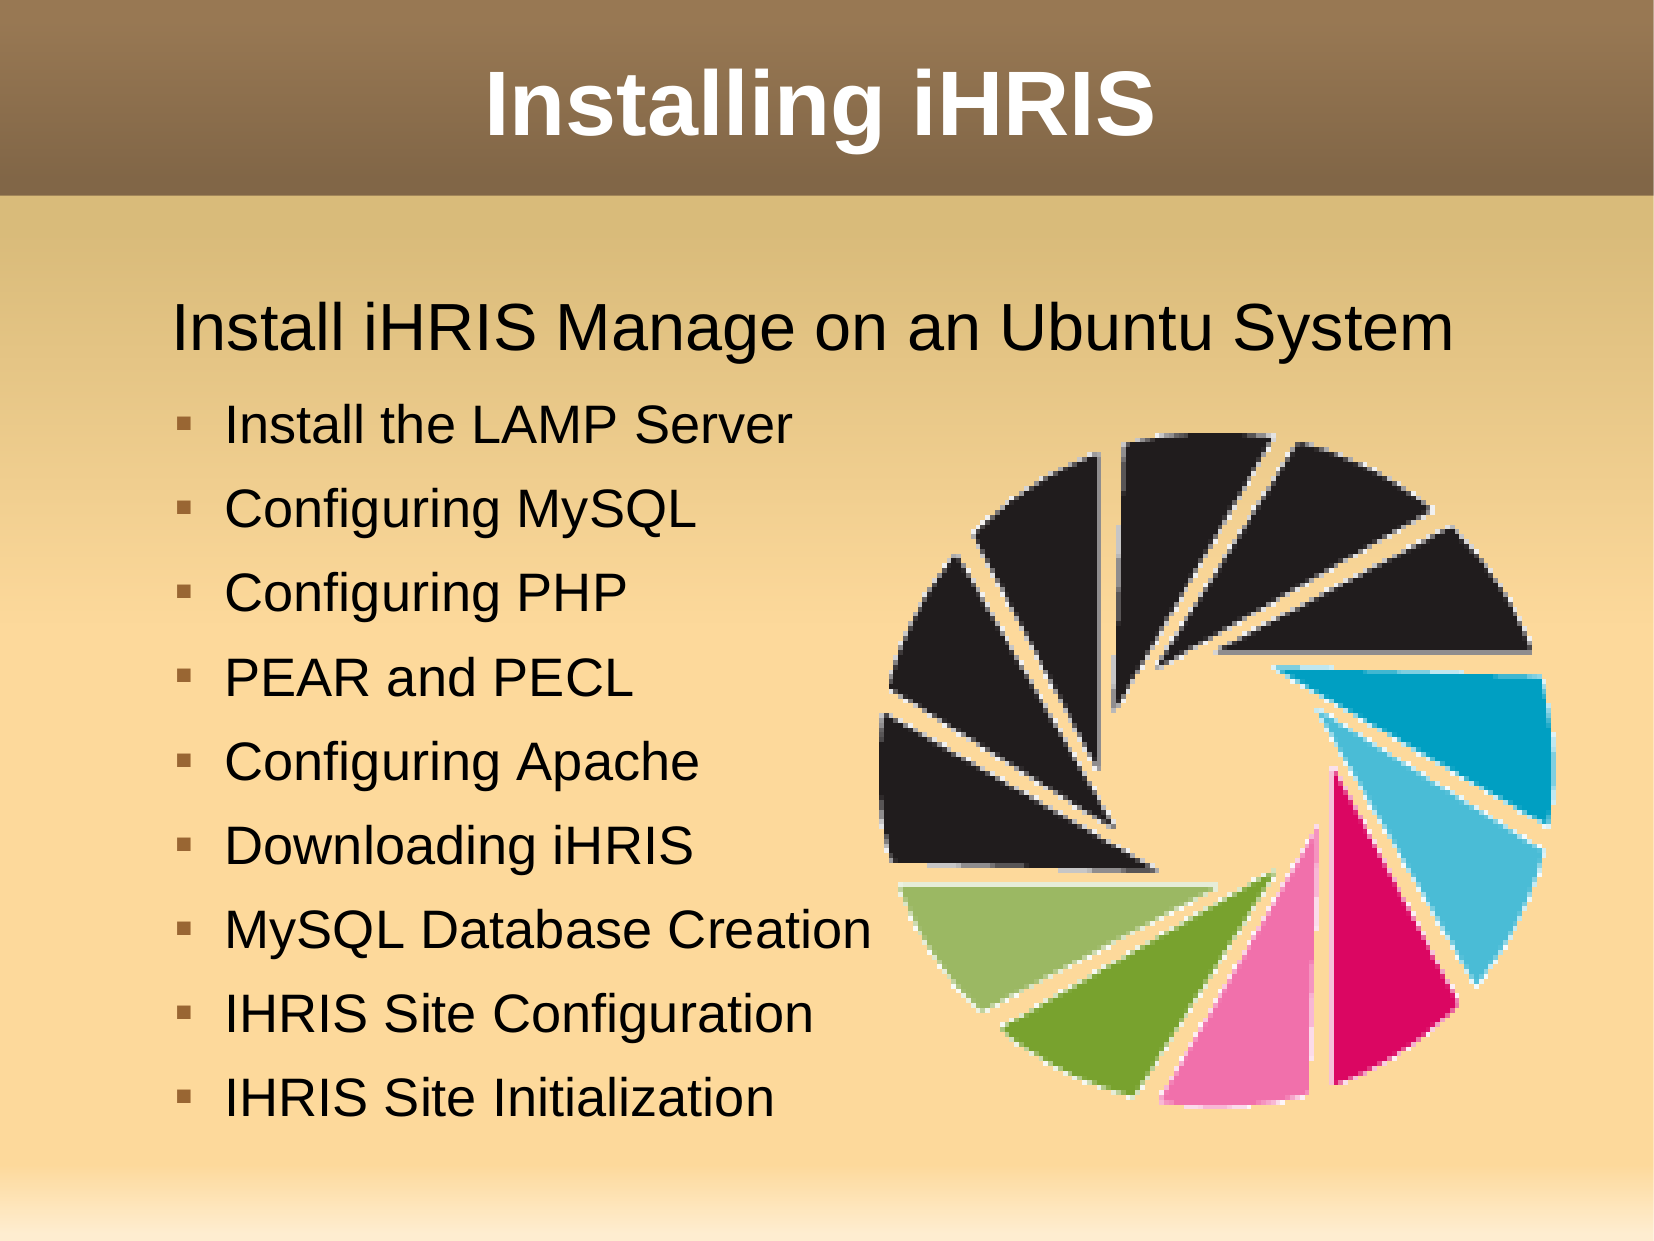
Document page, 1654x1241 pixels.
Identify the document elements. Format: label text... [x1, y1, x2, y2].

title Installing iHRIS [76, 0, 1565, 208]
list Install iHRIS Manage on an Ubuntu System Install the LAMP Server Configuring MySQL Configuring PHP PEAR and PECL Configuring Apache Downloading iHRIS MySQL Database Creation IHRIS Site Configuration IHRIS Site Initialization [82, 290, 1571, 1129]
picture [0, 0, 1654, 1241]
